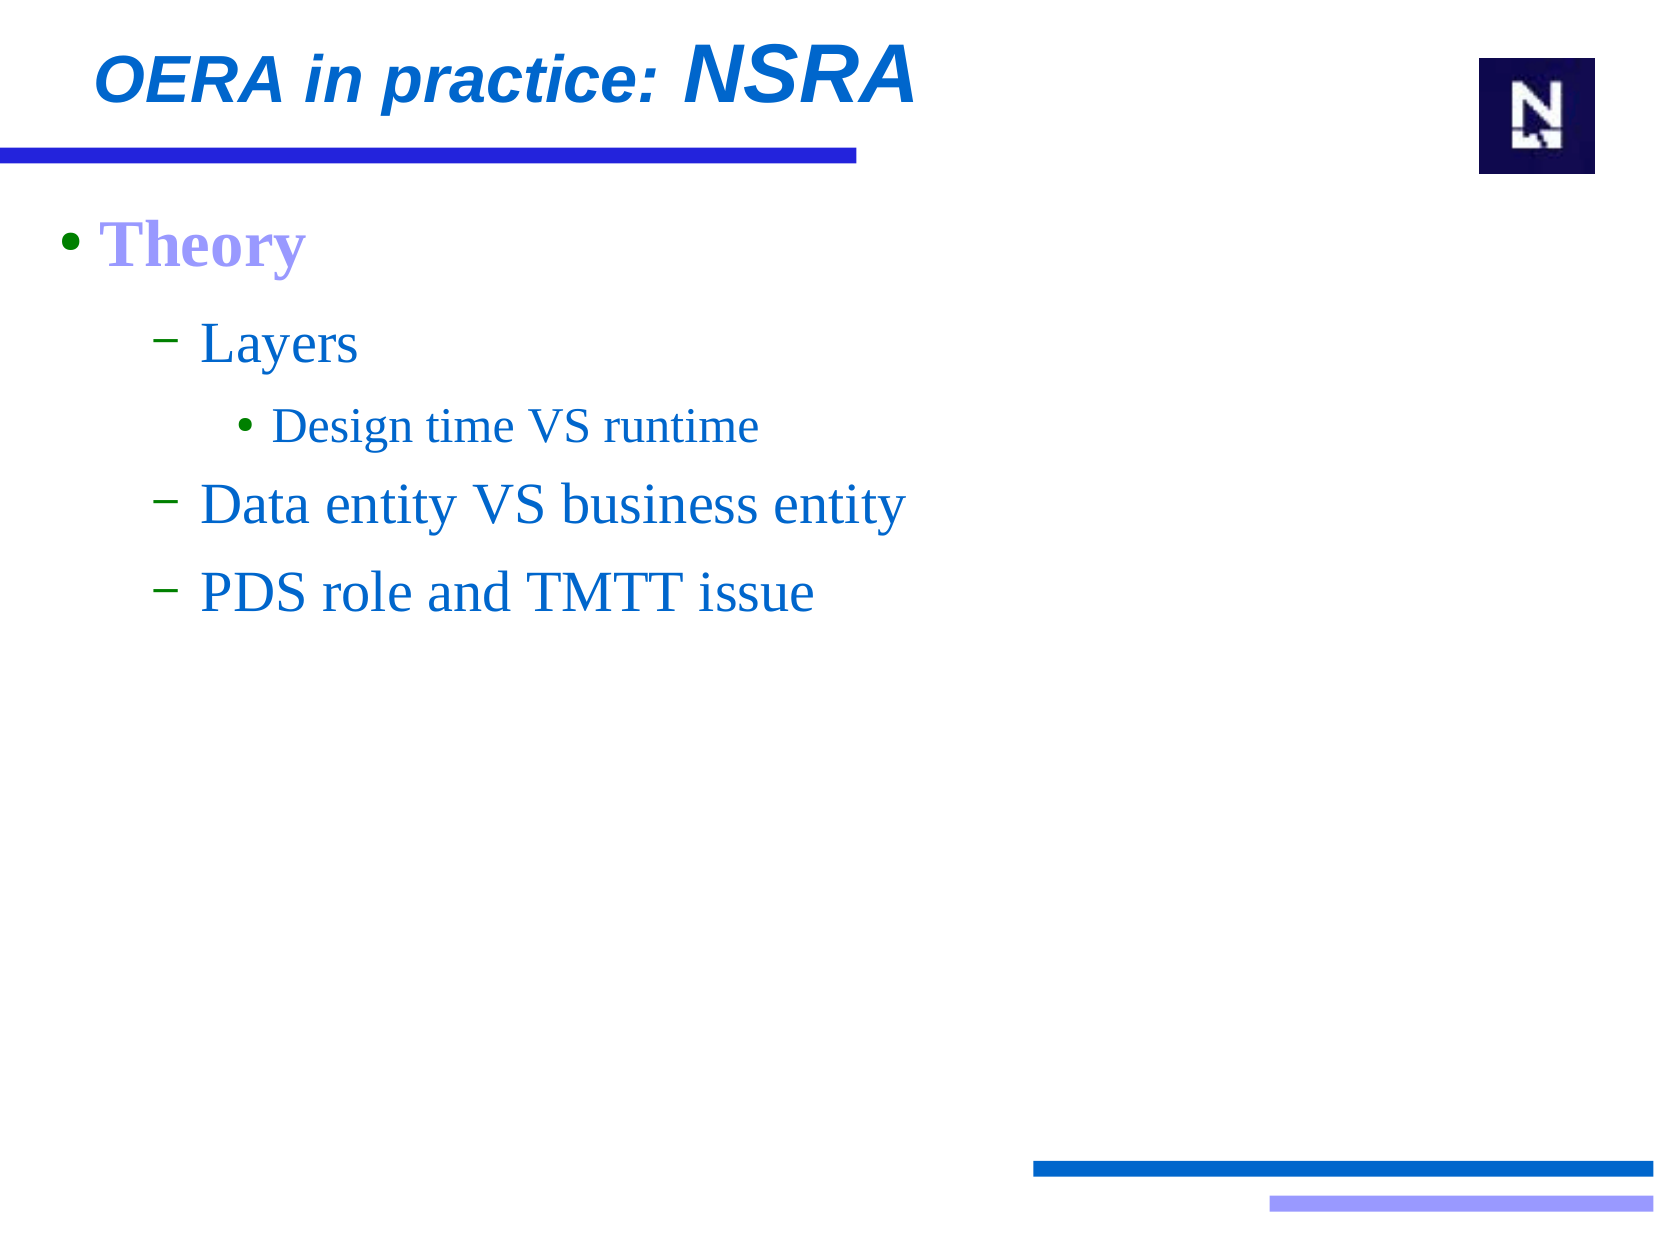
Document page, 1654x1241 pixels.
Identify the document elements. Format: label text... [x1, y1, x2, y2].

picture [1479, 58, 1595, 174]
list Theory Layers Design time VS runtime Data entity VS business entity PDS role and TMTT issue [59, 206, 1561, 1132]
title OERA in practice: NSRA [93, 0, 1506, 148]
